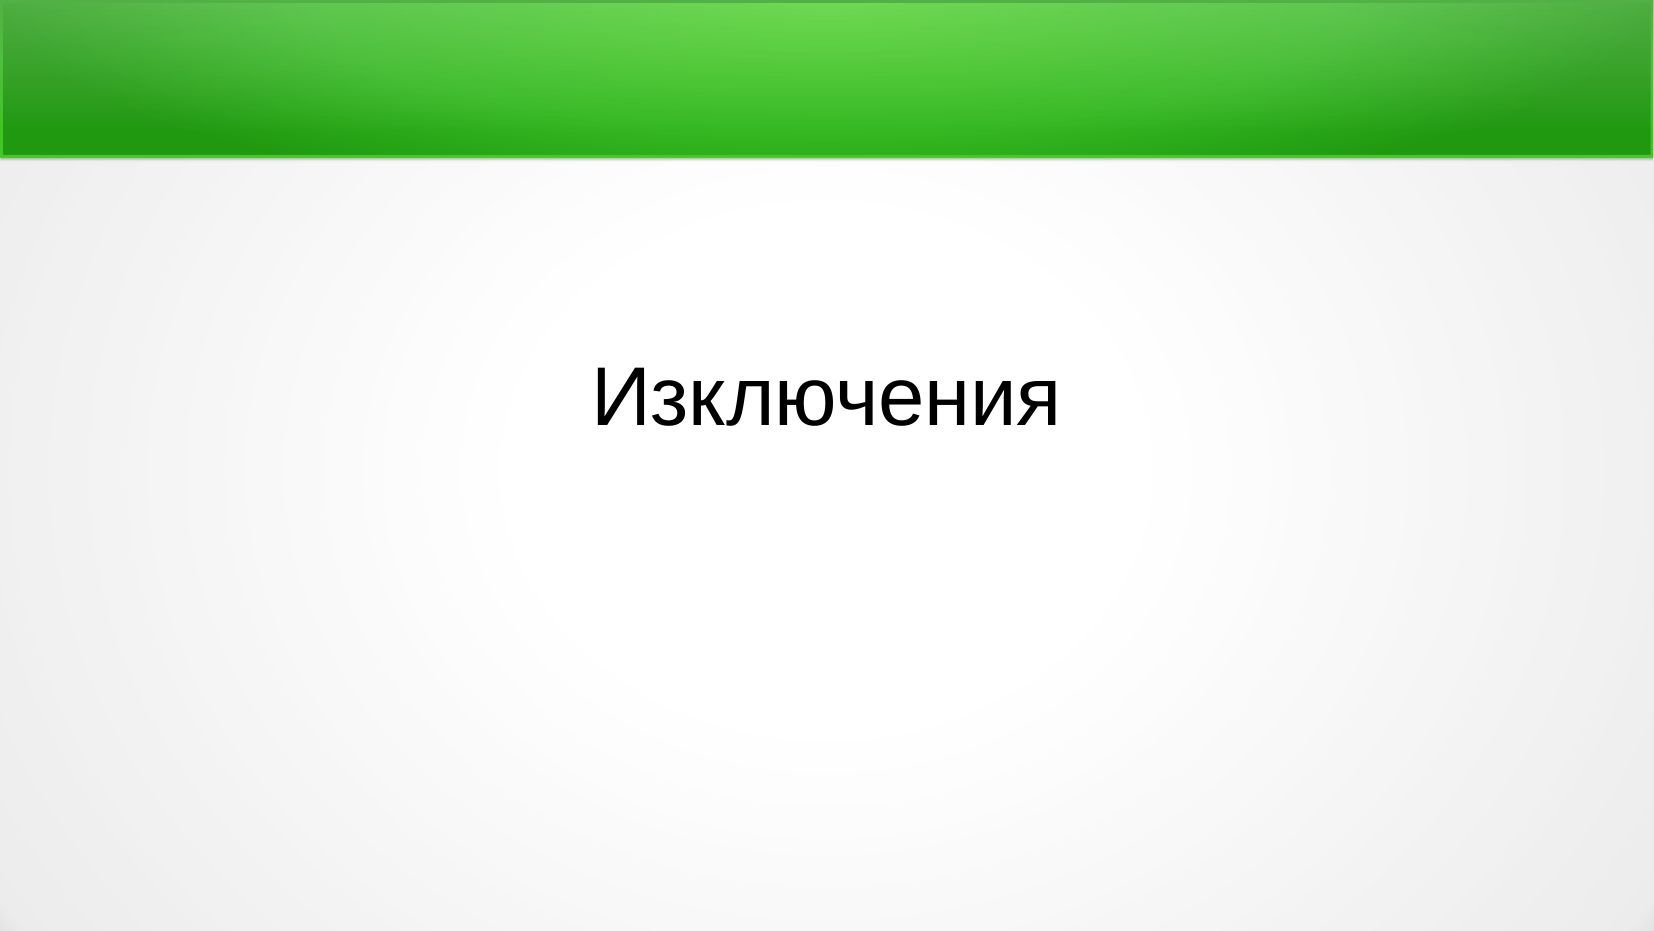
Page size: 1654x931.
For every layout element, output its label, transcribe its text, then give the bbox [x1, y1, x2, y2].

subtitle Изключения [82, 37, 1571, 758]
